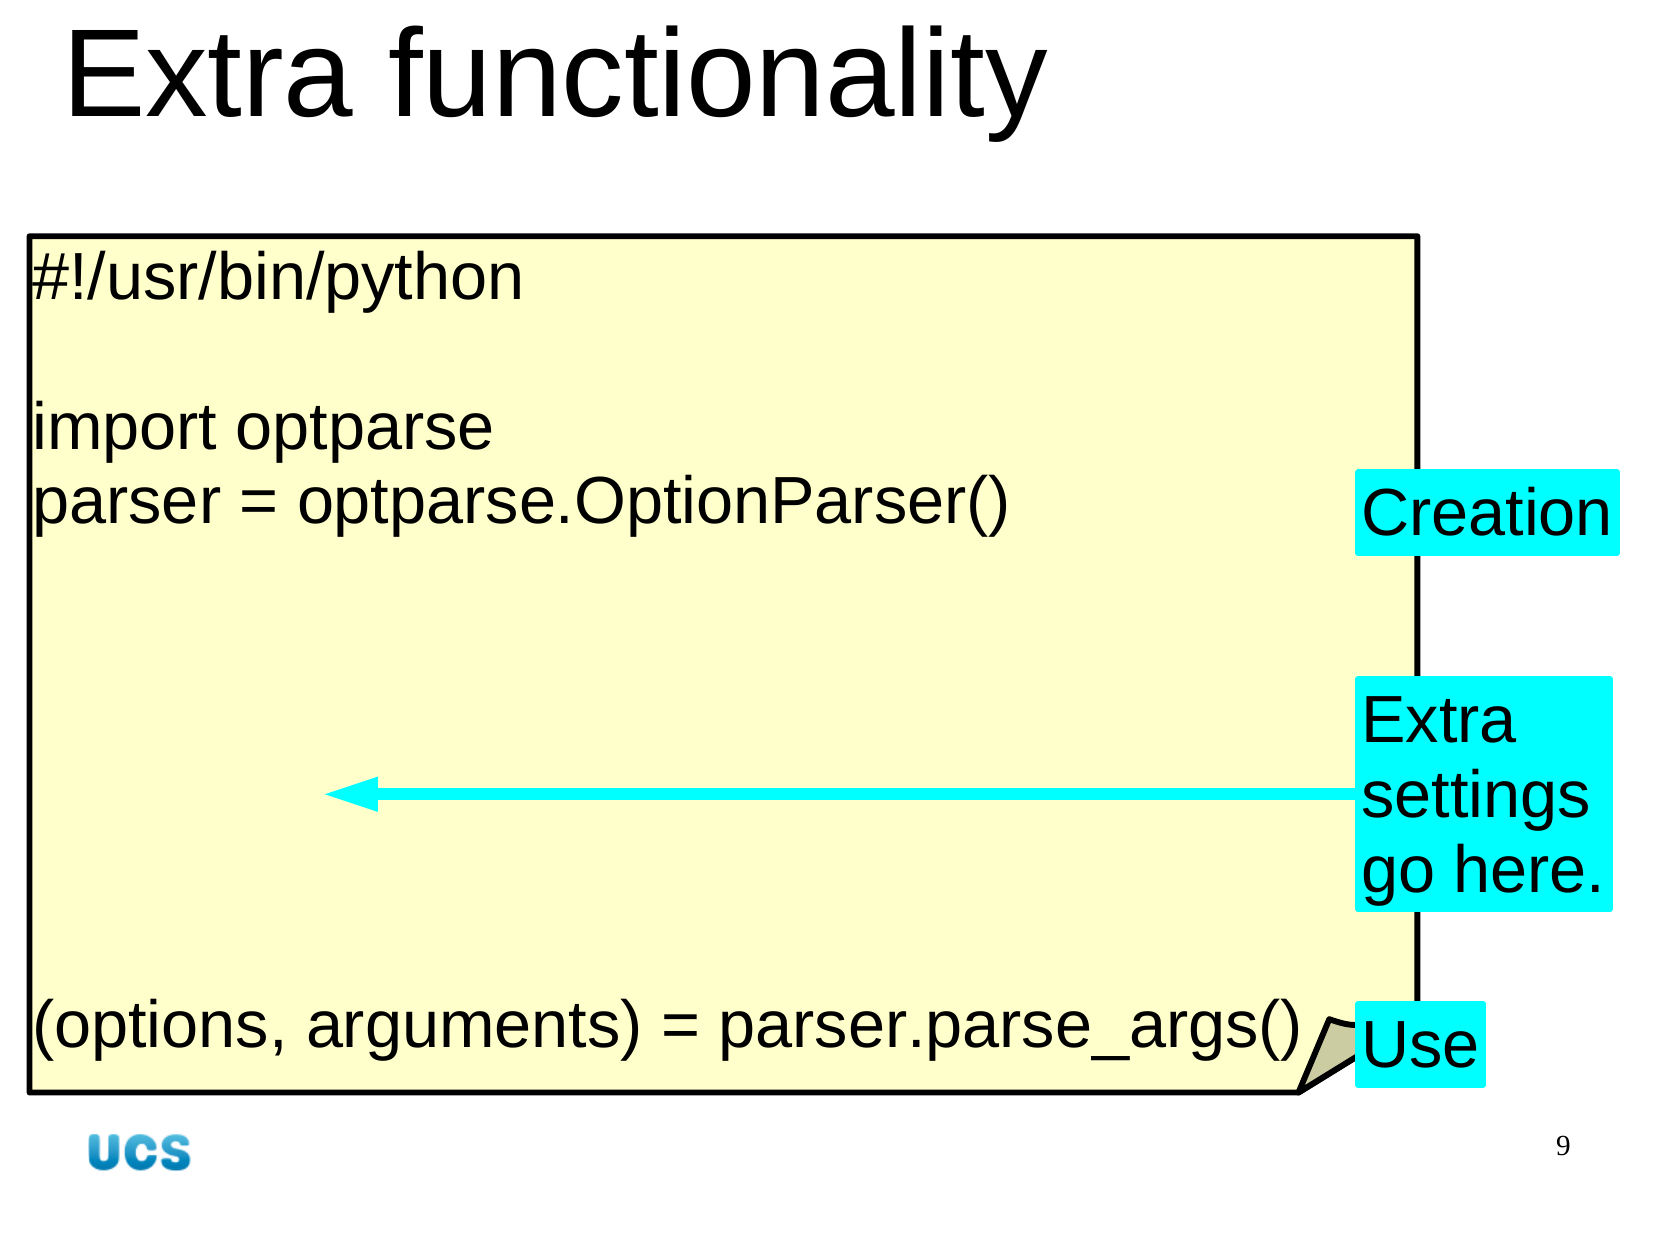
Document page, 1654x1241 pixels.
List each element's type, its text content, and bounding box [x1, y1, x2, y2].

text_box Use [1358, 1003, 1484, 1085]
text_box #!/usr/bin/python import optparse parser = optparse.OptionParser() (options, arguments) = parser.parse_args() [29, 236, 1418, 1093]
picture [88, 1133, 191, 1172]
text_box Creation [1358, 472, 1618, 554]
text_box Extra functionality [59, 0, 1052, 146]
text_box Extra settings go here. [1358, 679, 1610, 910]
